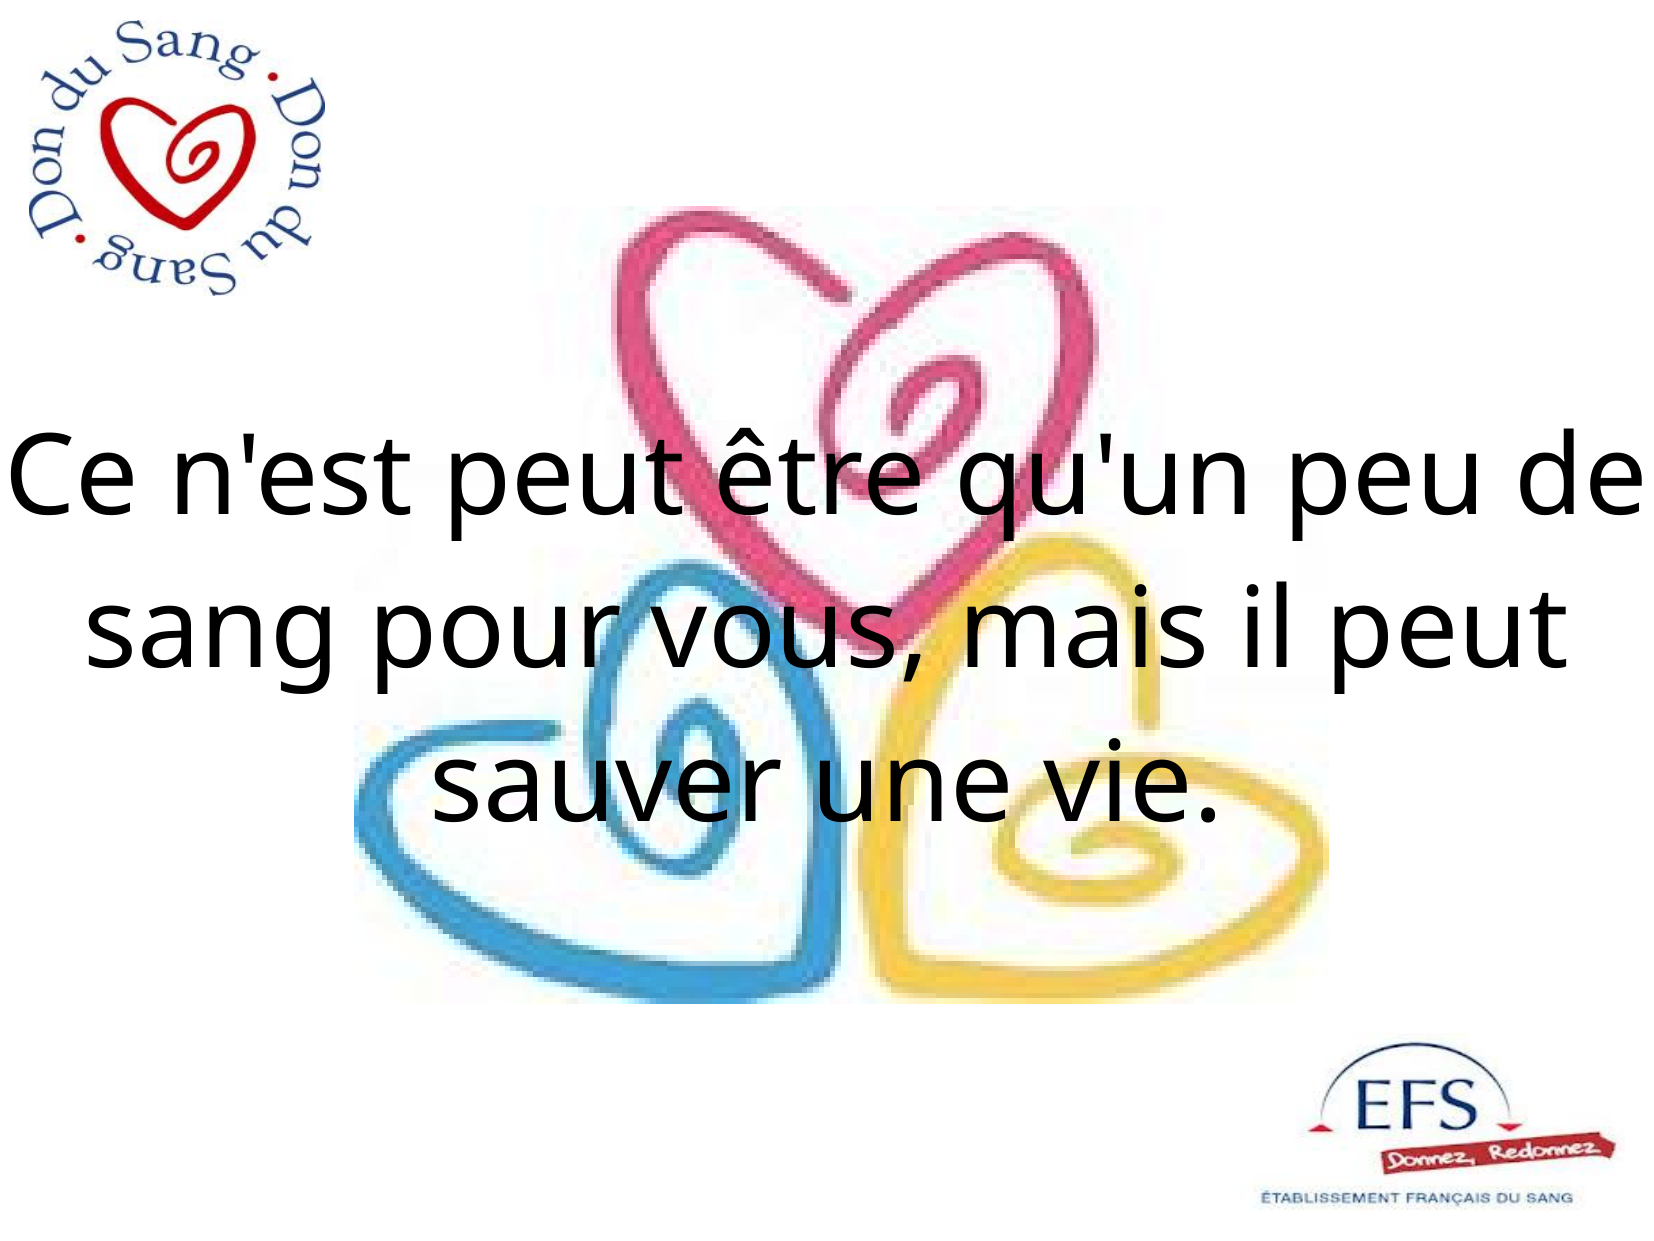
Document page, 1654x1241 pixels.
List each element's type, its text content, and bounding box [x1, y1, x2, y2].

picture [1240, 1033, 1625, 1211]
picture [29, 20, 325, 296]
subtitle Ce n'est peut être qu'un peu de sang pour vous, mais il peut sauver une vie. [0, 8, 1654, 1241]
